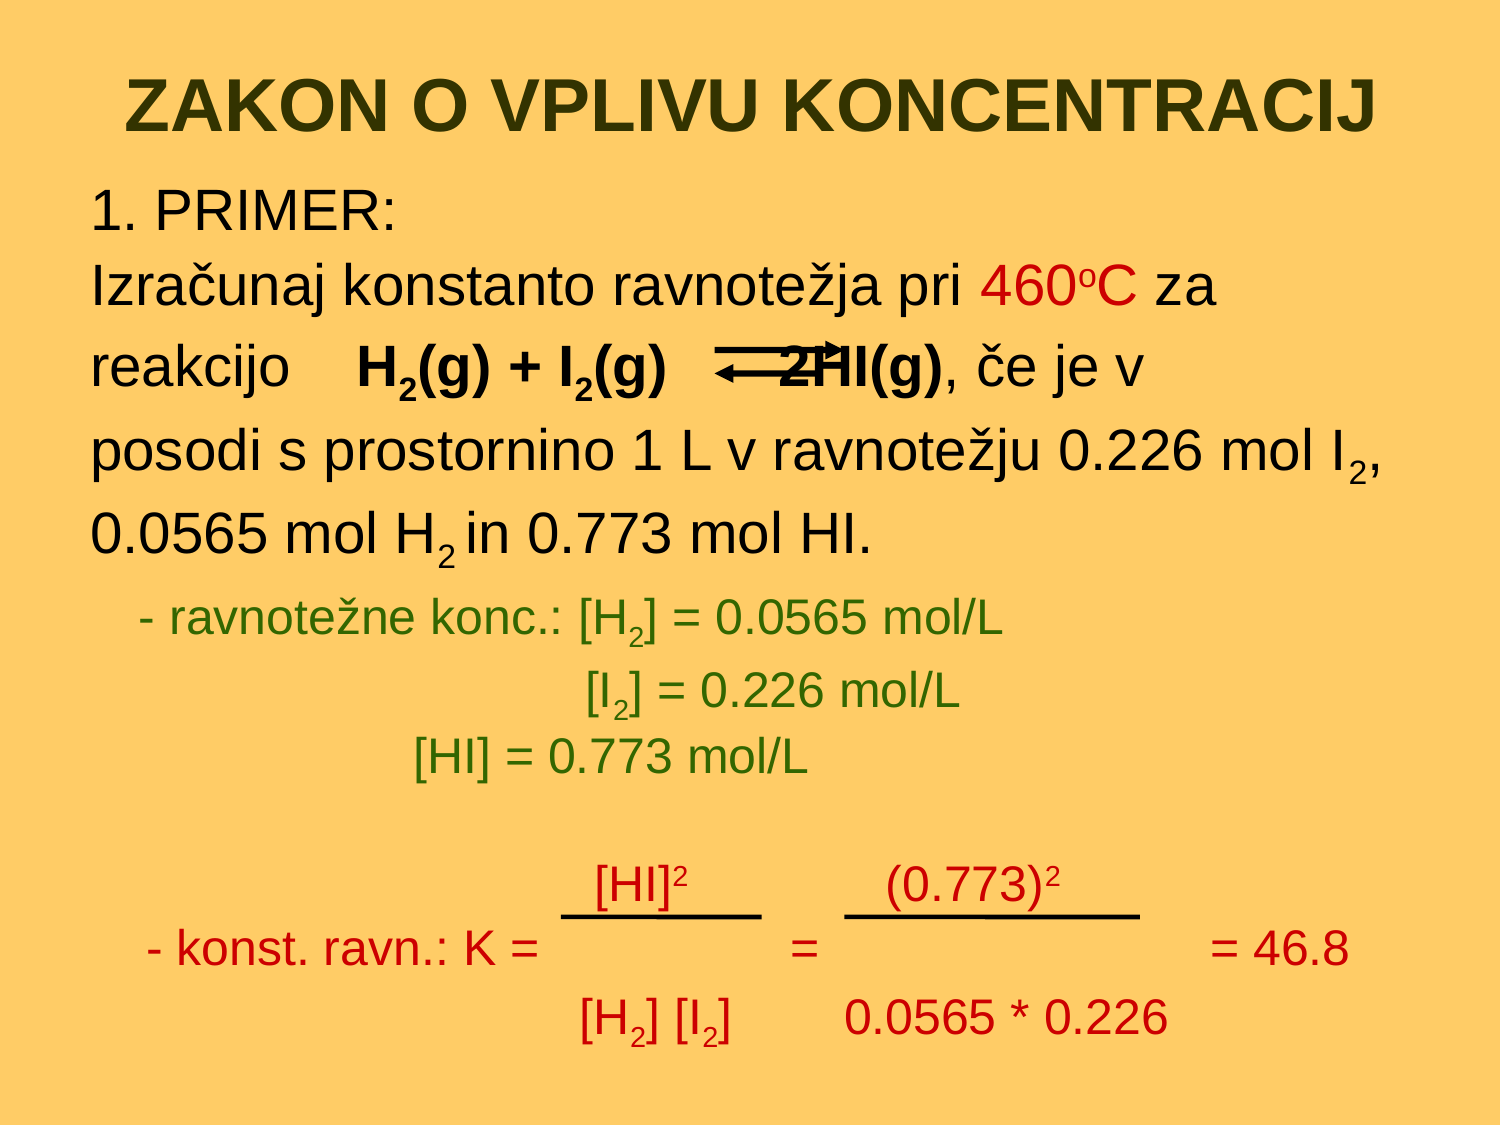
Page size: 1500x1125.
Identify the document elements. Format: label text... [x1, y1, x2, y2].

title ZAKON O VPLIVU KONCENTRACIJ [76, 54, 1427, 149]
list 1. PRIMER: Izračunaj konstanto ravnotežja pri 460oC za reakcijo H2(g) + I2(g) 2HI(g), če je v posodi s prostornino 1 L v ravnotežju 0.226 mol I2, 0.0565 mol H2 in 0.773 mol HI. - ravnotežne konc.: [H2] = 0.0565 mol/L [I2] = 0.226 mol/L [HI] = 0.773 mol/L [HI]2 (0.773)2 - konst. ravn.: K = = = 46.8 [H2] [I2] 0.0565 * 0.226 [75, 172, 1459, 1094]
